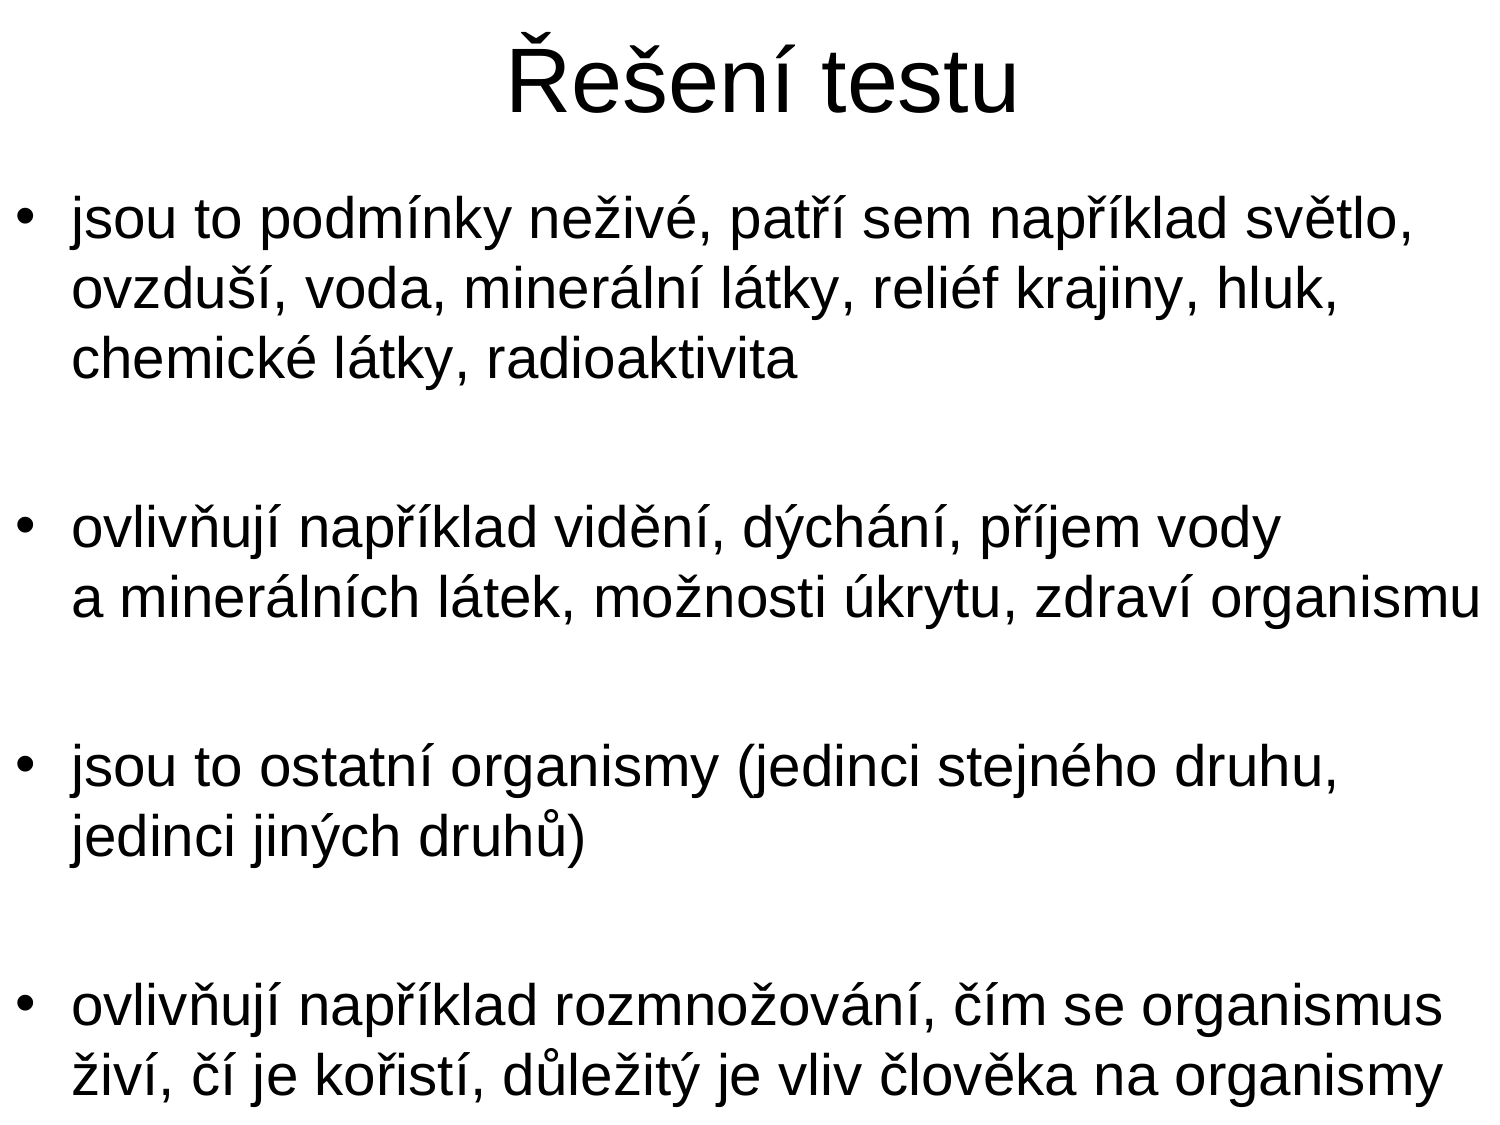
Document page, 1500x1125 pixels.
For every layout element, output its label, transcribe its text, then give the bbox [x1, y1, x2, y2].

title Řešení testu [88, 0, 1439, 152]
list jsou to podmínky neživé, patří sem například světlo, ovzduší, voda, minerální látky, reliéf krajiny, hluk, chemické látky, radioaktivita ovlivňují například vidění, dýchání, příjem vody a minerálních látek, možnosti úkrytu, zdraví organismu jsou to ostatní organismy (jedinci stejného druhu, jedinci jiných druhů) ovlivňují například rozmnožování, čím se organismus živí, čí je kořistí, důležitý je vliv člověka na organismy [0, 172, 1500, 1125]
